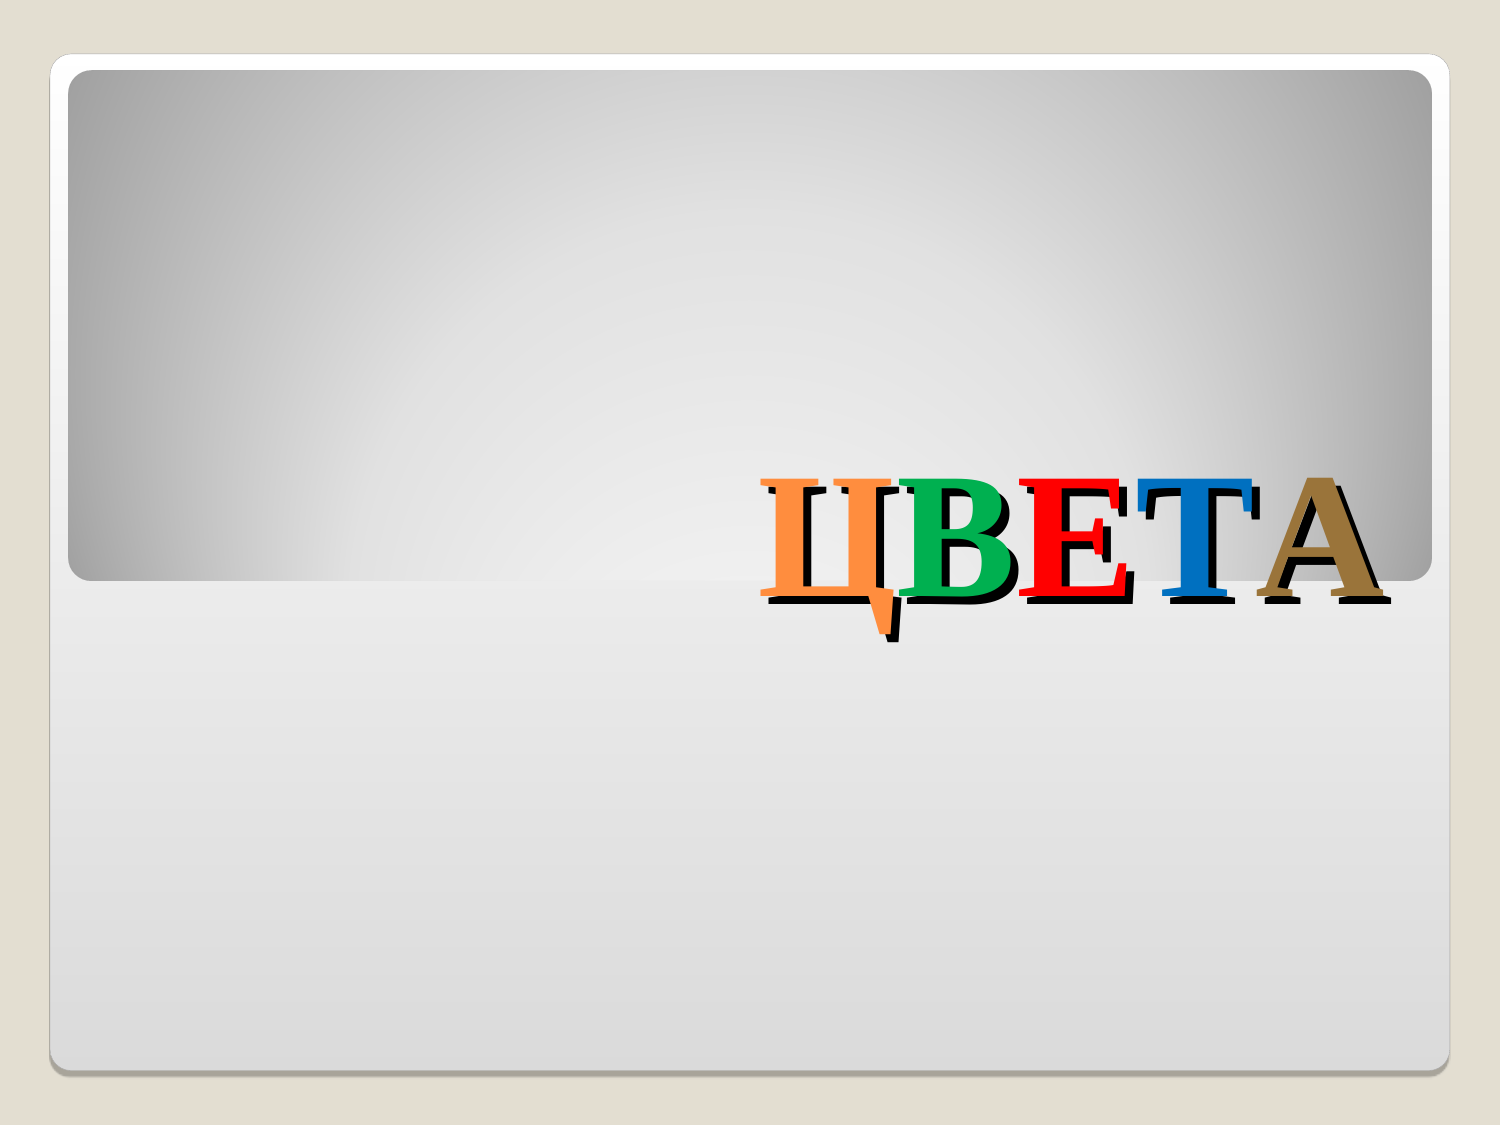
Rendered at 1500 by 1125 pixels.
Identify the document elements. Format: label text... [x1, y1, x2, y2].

picture [67, 69, 1433, 582]
title ЦВЕТА [117, 398, 1393, 640]
